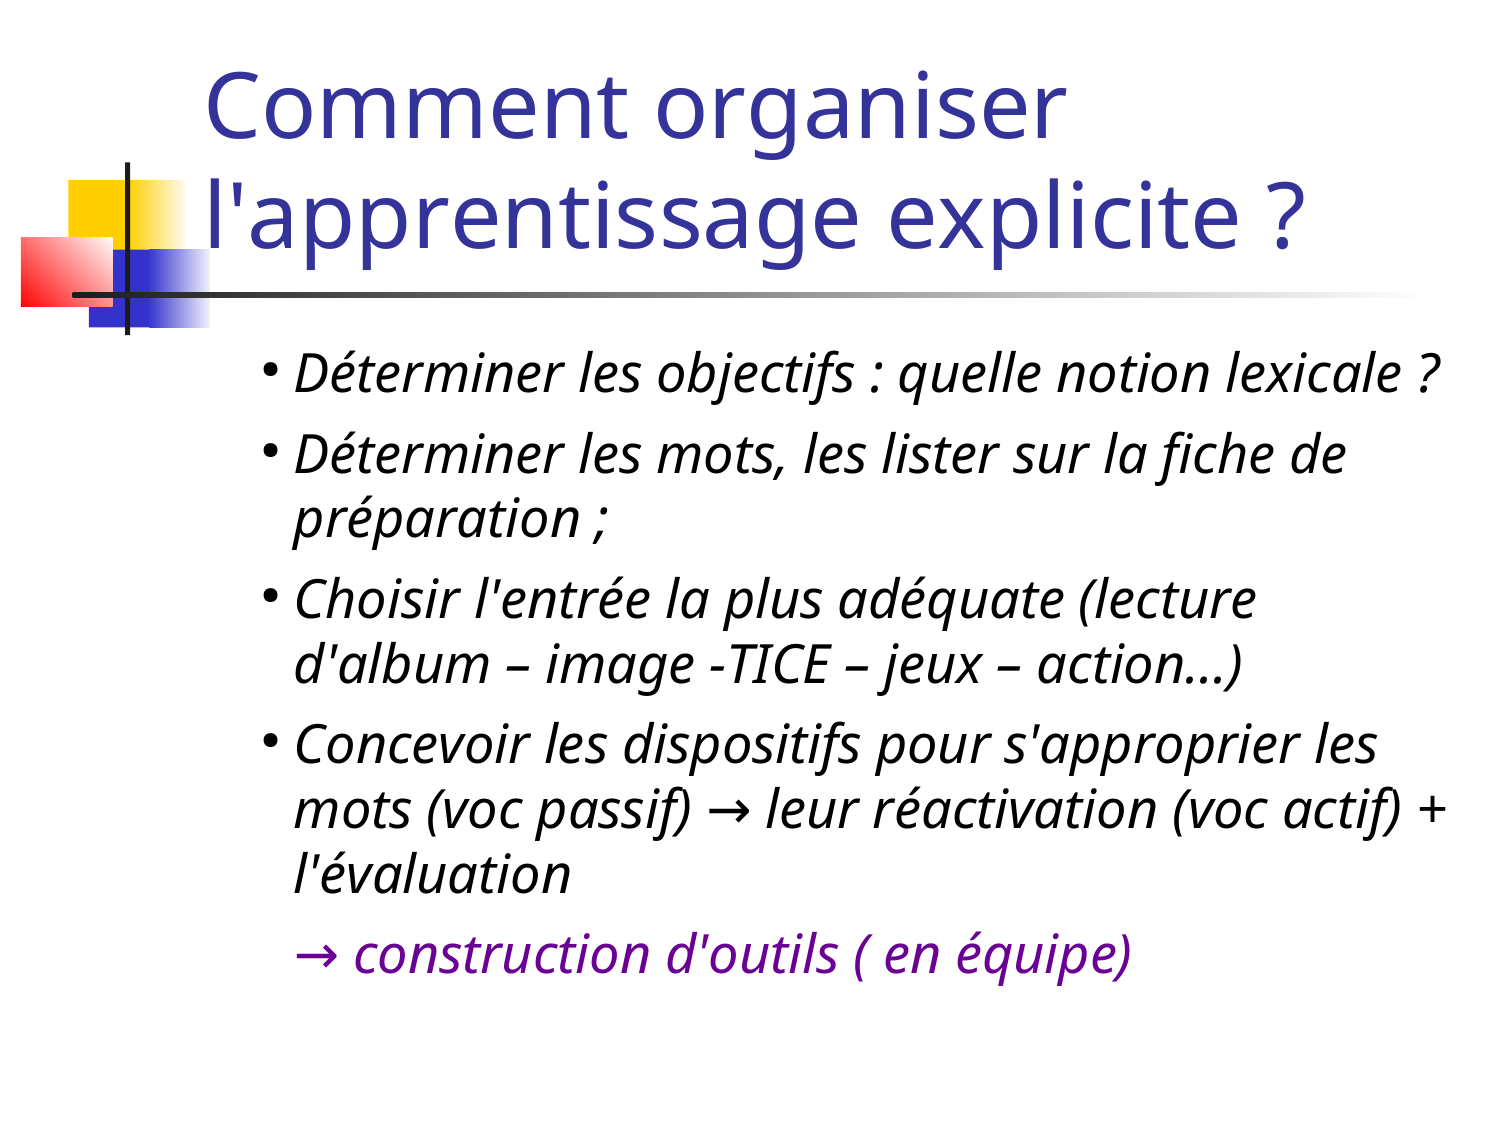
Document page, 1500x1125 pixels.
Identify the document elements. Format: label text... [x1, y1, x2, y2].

list Déterminer les objectifs : quelle notion lexicale ? Déterminer les mots, les lister sur la fiche de préparation ; Choisir l'entrée la plus adéquate (lecture d'album – image -TICE – jeux – action...) Concevoir les dispositifs pour s'approprier les mots (voc passif) → leur réactivation (voc actif) + l'évaluation → construction d'outils ( en équipe) [193, 330, 1469, 1006]
title Comment organiser l'apprentissage explicite ? [188, 35, 1467, 275]
